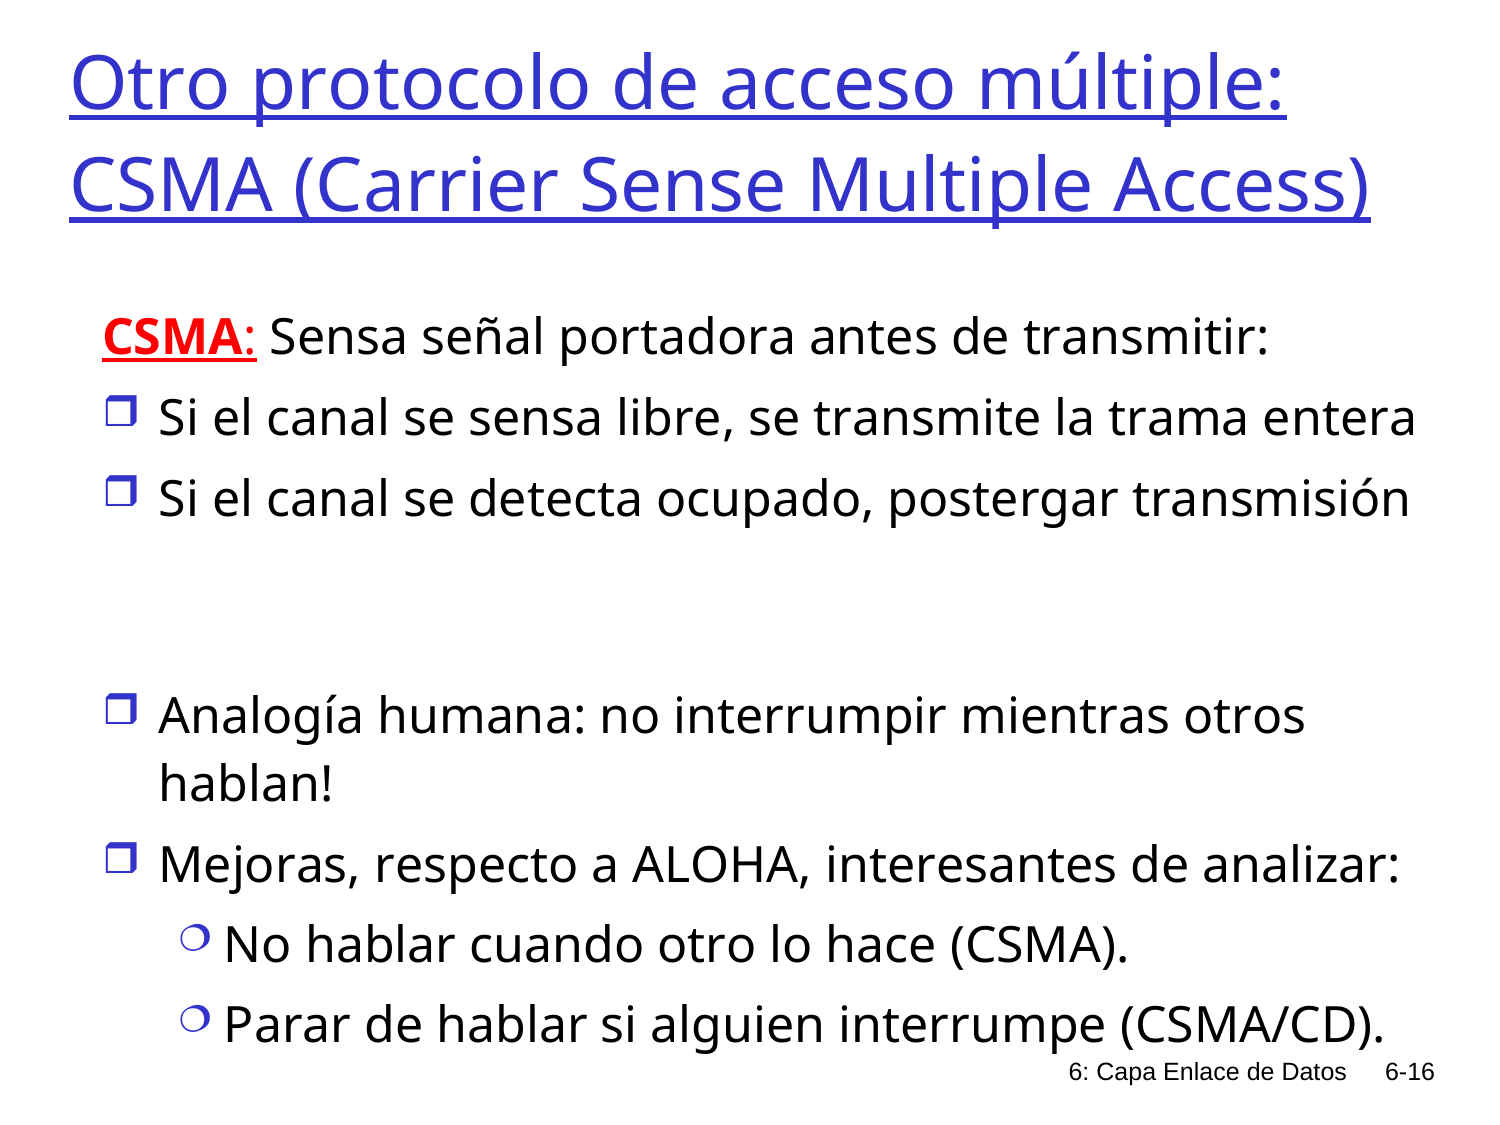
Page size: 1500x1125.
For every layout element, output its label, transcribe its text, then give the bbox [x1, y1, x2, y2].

title Otro protocolo de acceso múltiple: CSMA (Carrier Sense Multiple Access) [54, 37, 1444, 225]
list CSMA: Sensa señal portadora antes de transmitir: Si el canal se sensa libre, se transmite la trama entera Si el canal se detecta ocupado, postergar transmisión Analogía humana: no interrumpir mientras otros hablan! Mejoras, respecto a ALOHA, interesantes de analizar: No hablar cuando otro lo hace (CSMA). Parar de hablar si alguien interrumpe (CSMA/CD). [87, 293, 1449, 878]
